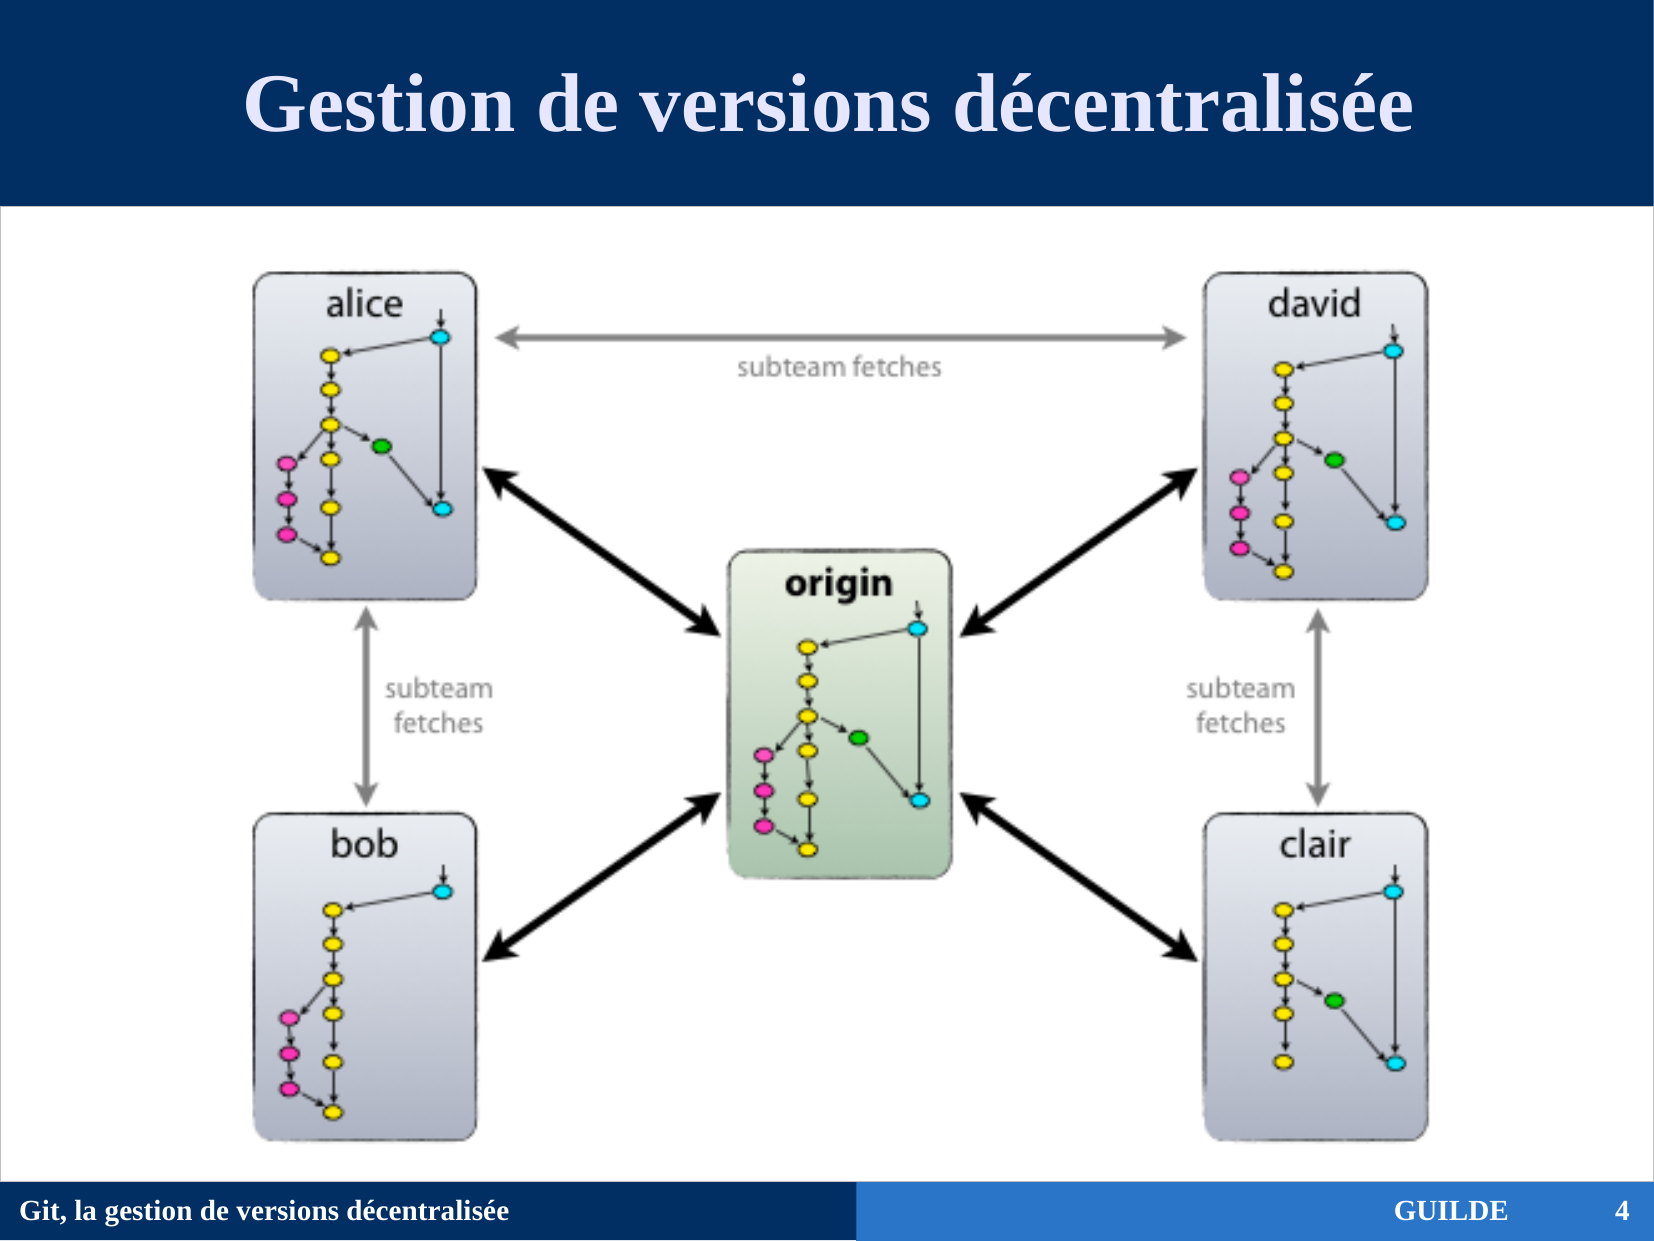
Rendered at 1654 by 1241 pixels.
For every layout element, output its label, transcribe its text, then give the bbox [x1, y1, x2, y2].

title Gestion de versions décentralisée [123, 0, 1536, 208]
picture [246, 265, 1437, 1152]
